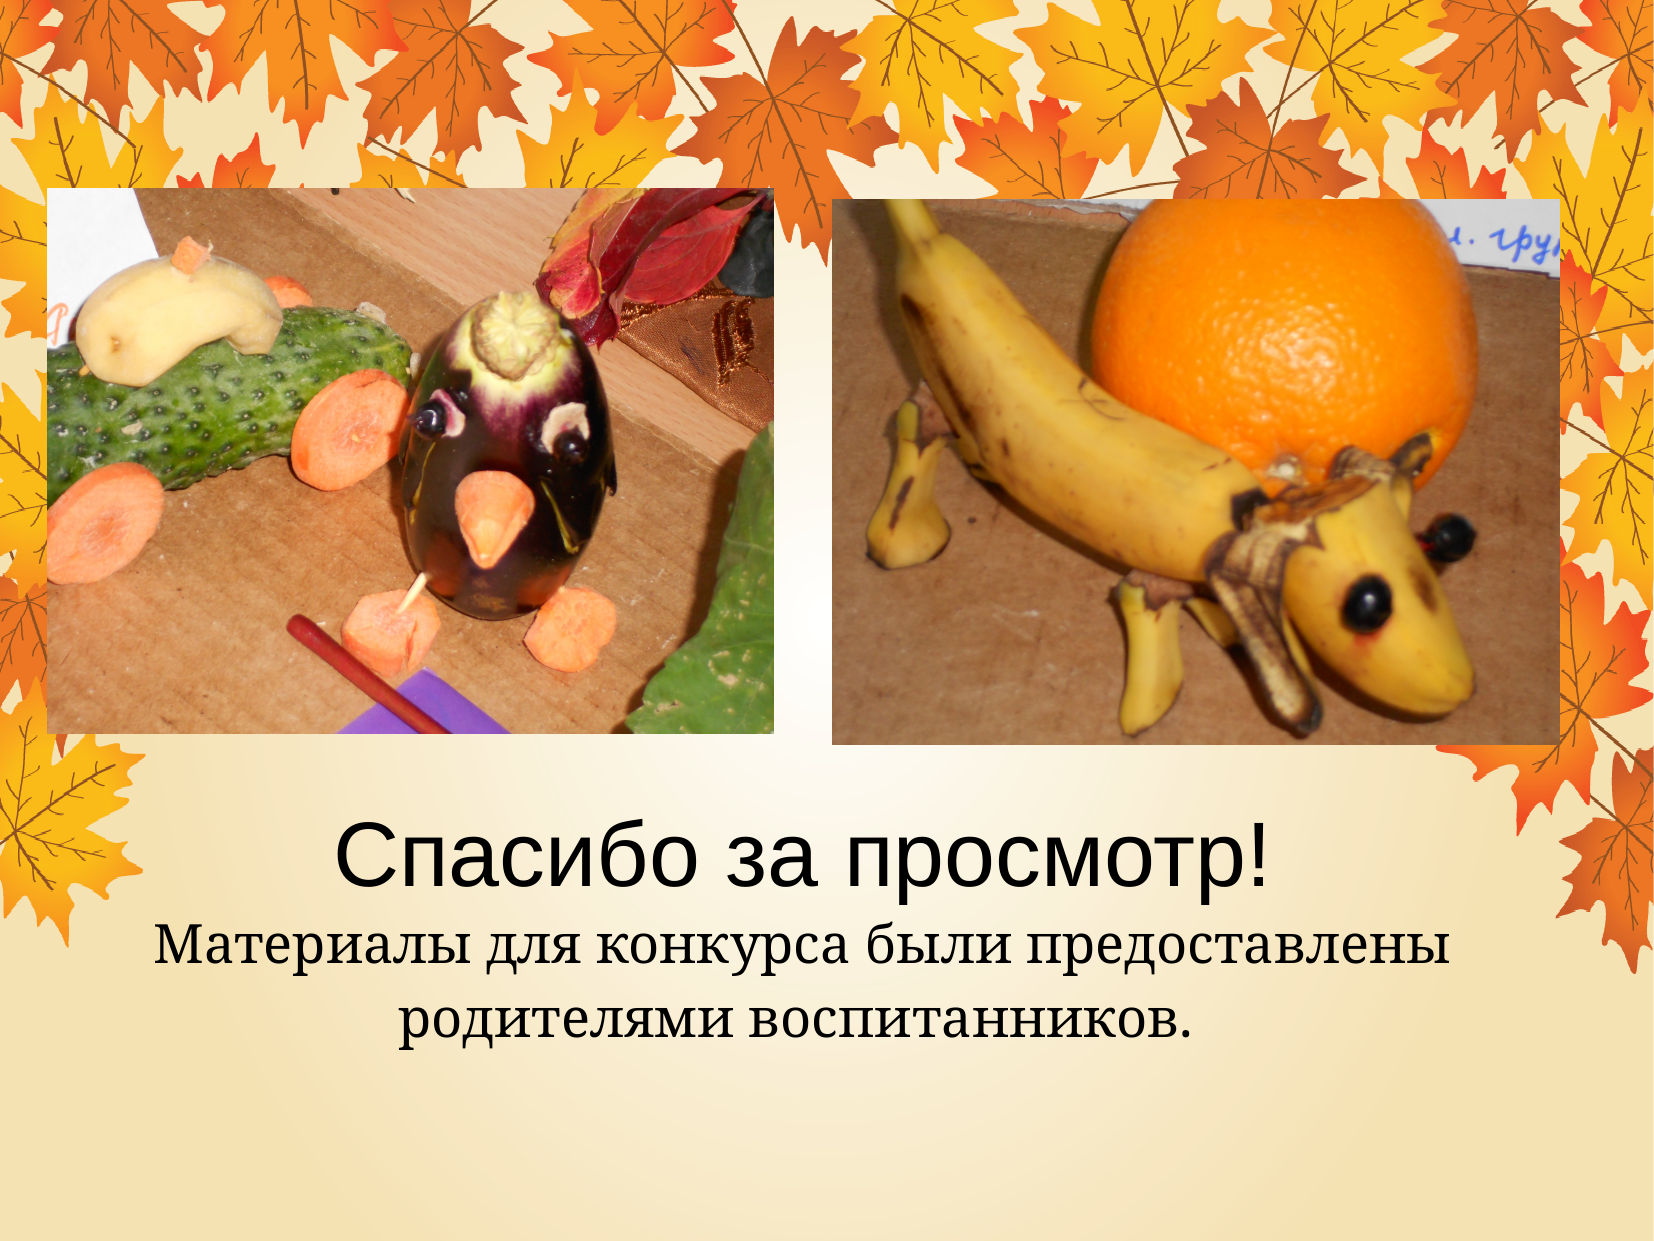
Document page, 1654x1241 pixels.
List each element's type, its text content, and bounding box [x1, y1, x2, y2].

title Спасибо за просмотр! Материалы для конкурса были предоставлены родителями воспитанников. [59, 606, 1548, 1241]
picture [0, 0, 1654, 1241]
